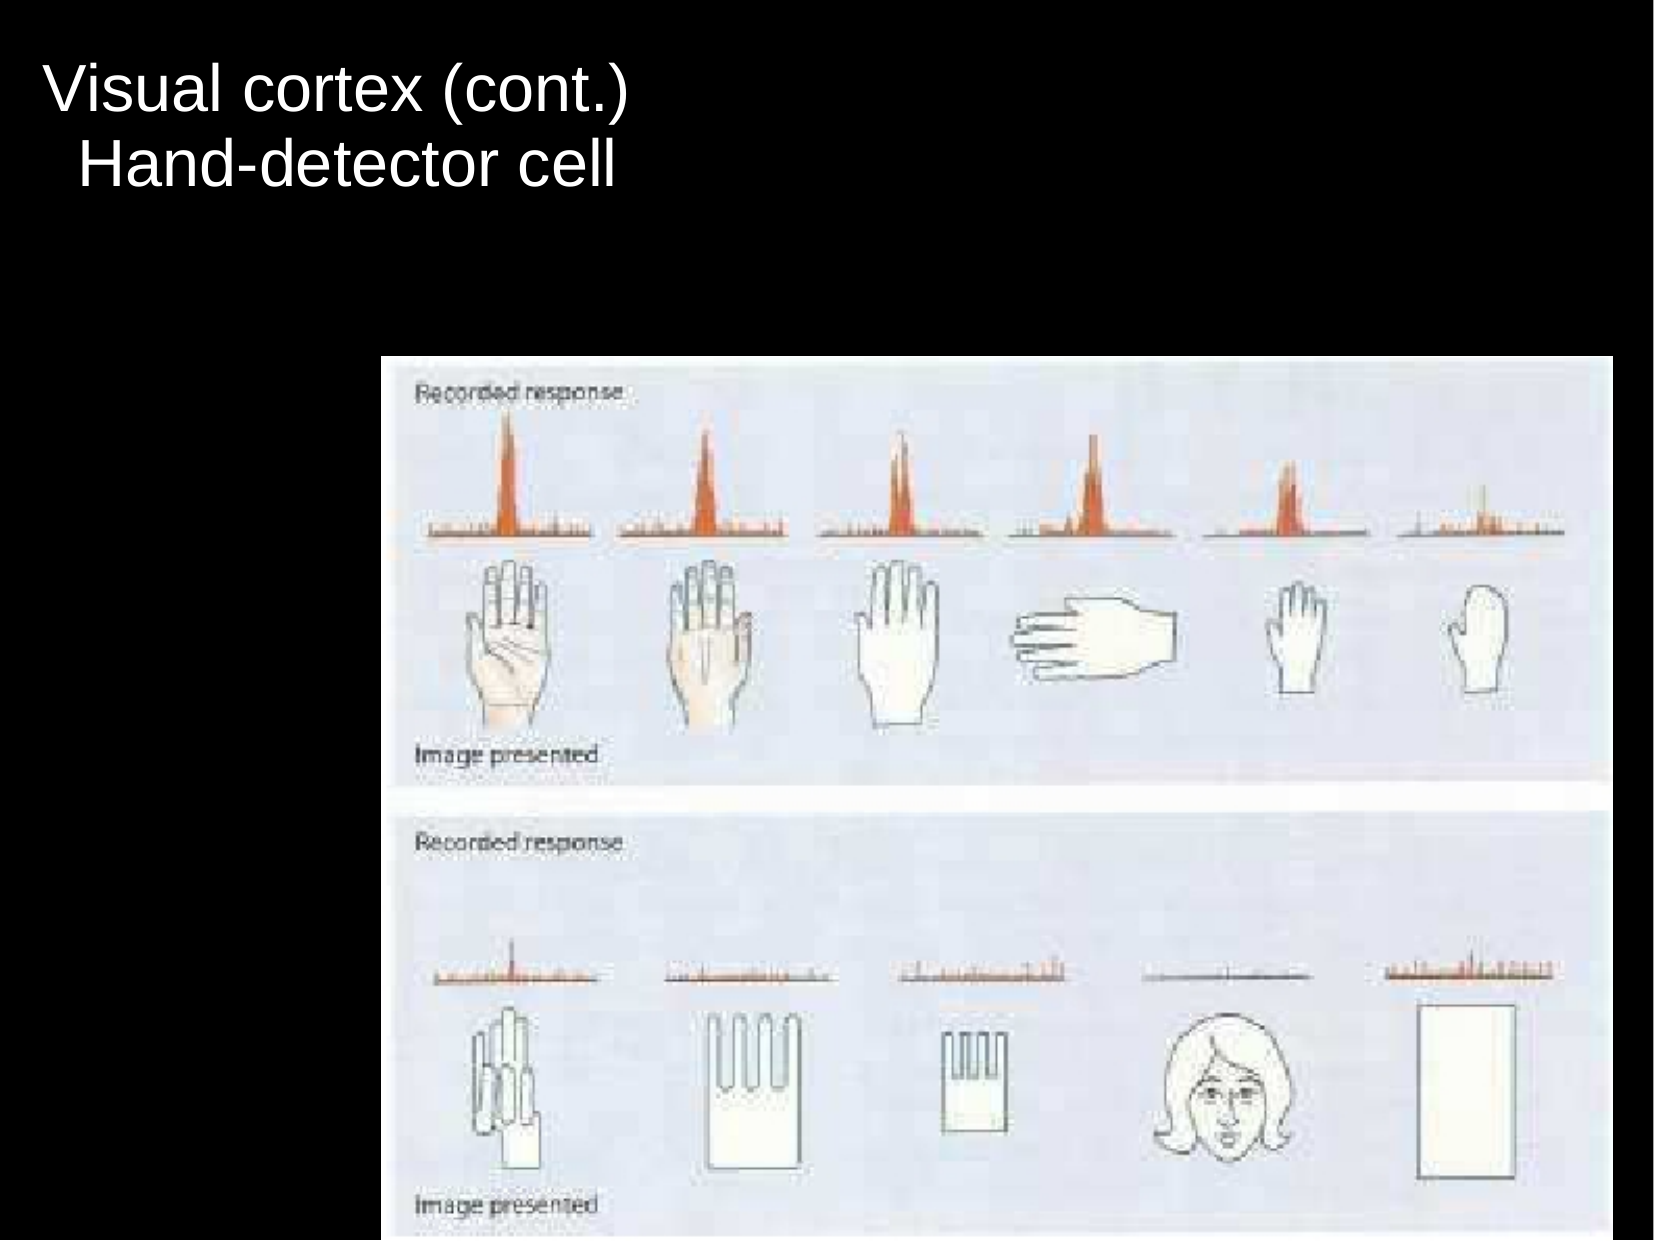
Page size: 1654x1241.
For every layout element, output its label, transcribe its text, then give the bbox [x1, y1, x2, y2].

text_box Visual cortex (cont.) Hand-detector cell [21, 37, 676, 376]
picture [381, 356, 1613, 1241]
